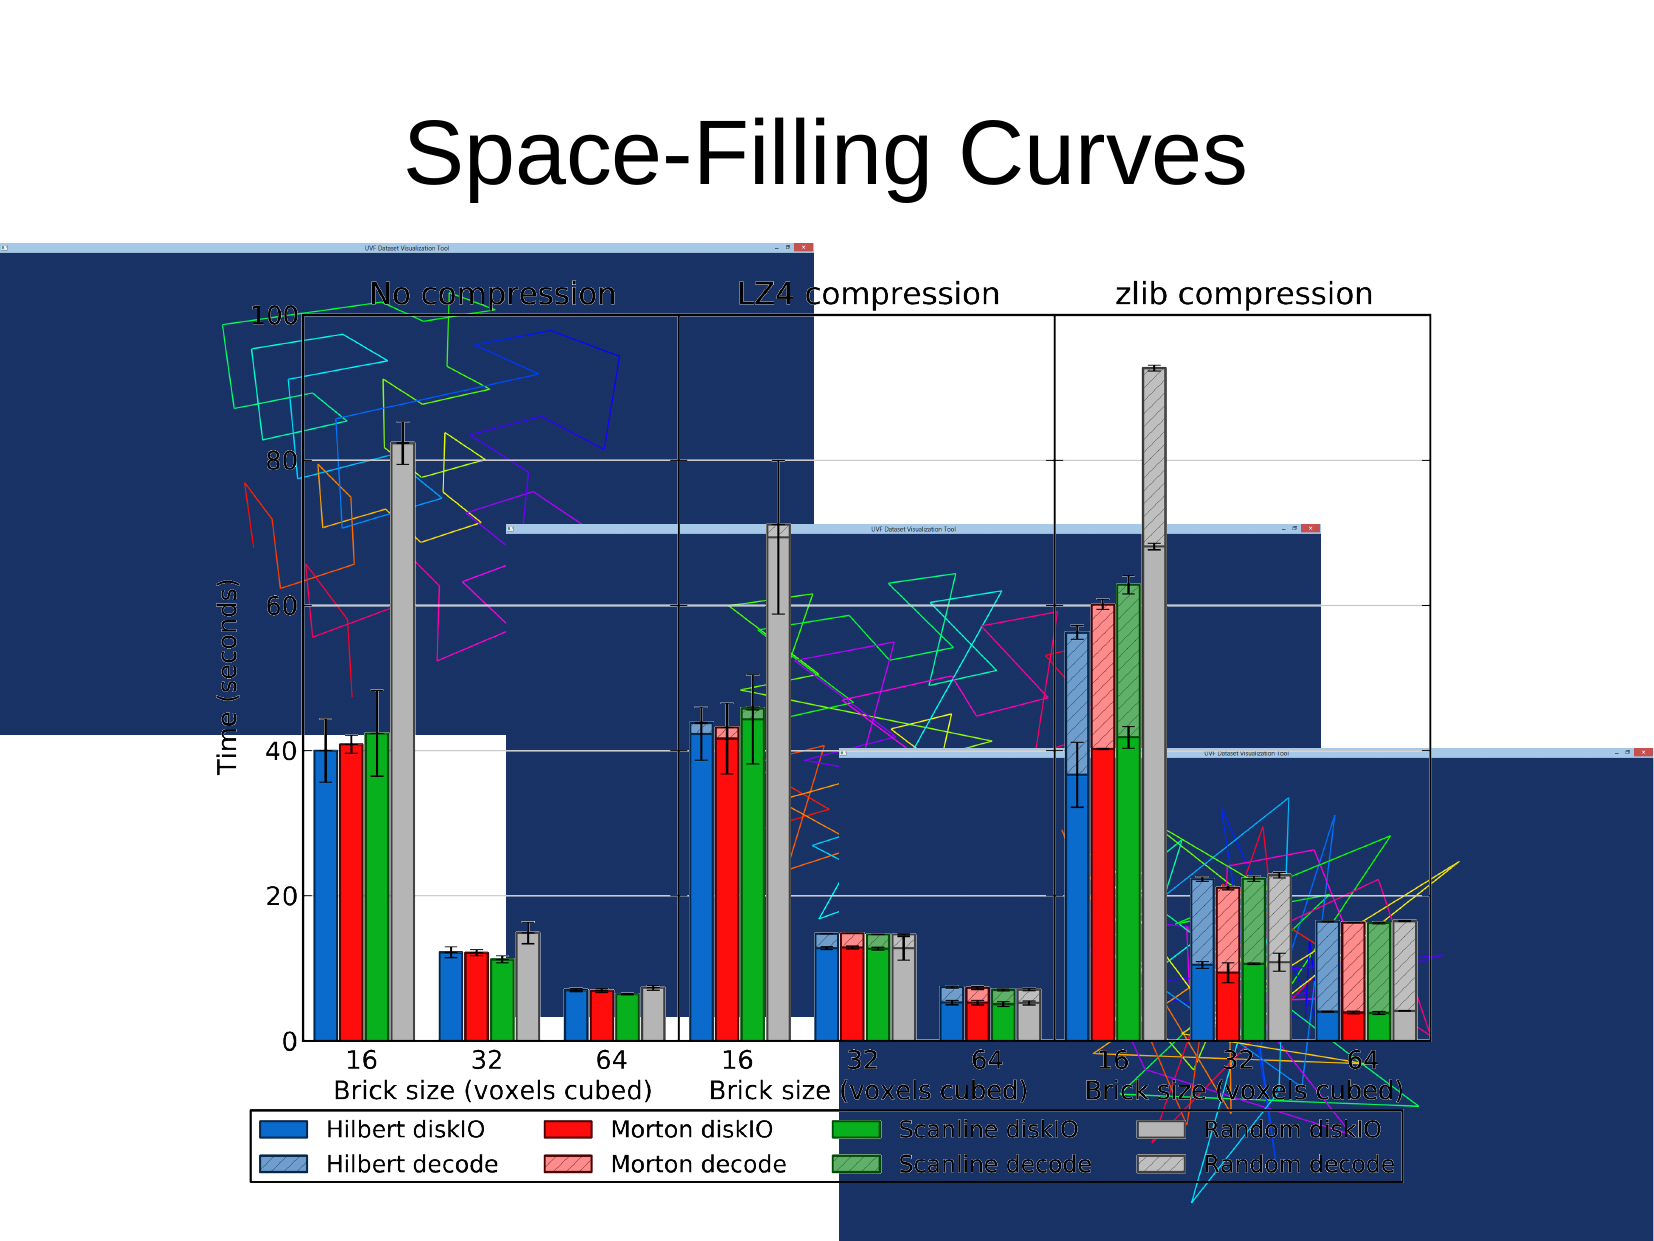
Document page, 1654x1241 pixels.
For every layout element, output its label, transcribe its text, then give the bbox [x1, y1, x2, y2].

picture [0, 243, 1654, 1241]
title Space-Filling Curves [82, 49, 1571, 257]
